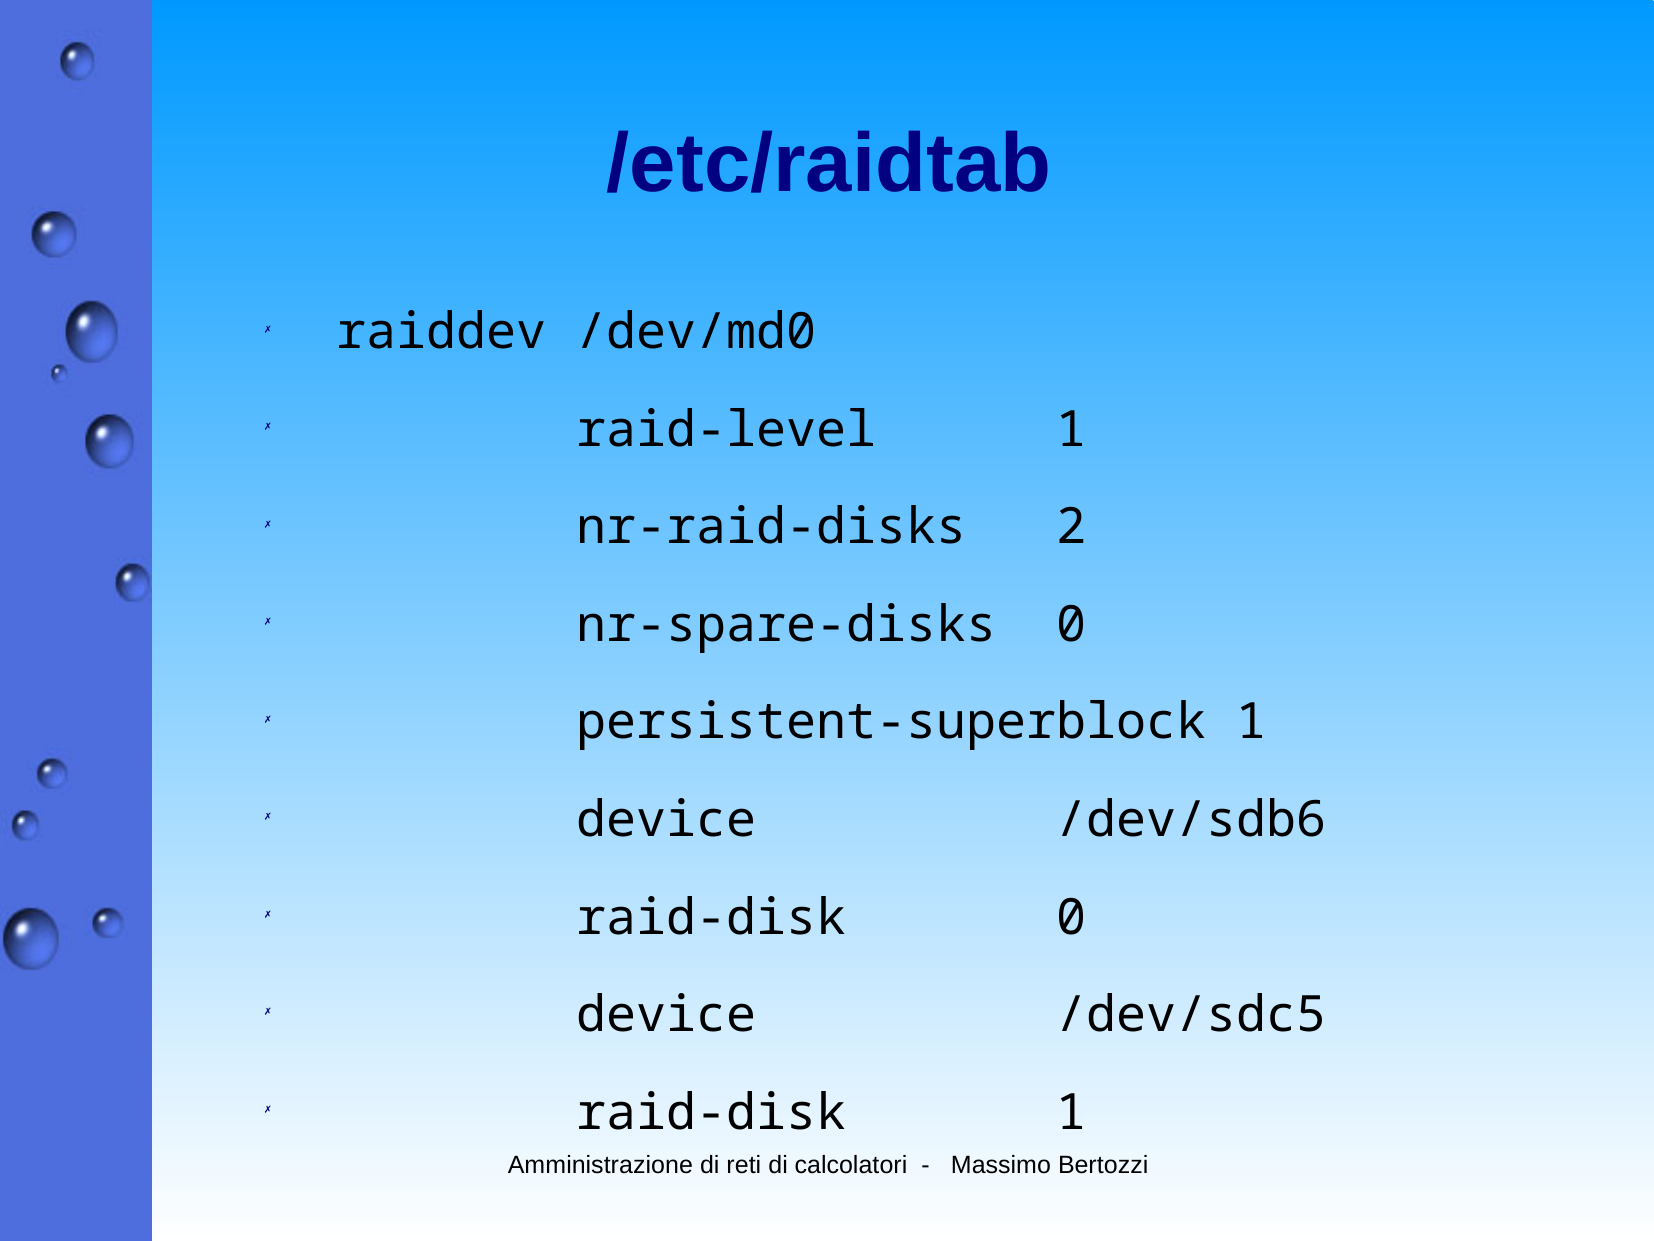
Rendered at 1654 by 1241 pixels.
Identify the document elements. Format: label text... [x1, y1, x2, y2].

picture [0, 0, 152, 1241]
list raiddev /dev/md0 raid-level 1 nr-raid-disks 2 nr-spare-disks 0 persistent-superblock 1 device /dev/sdb6 raid-disk 0 device /dev/sdc5 raid-disk 1 [241, 295, 1654, 1050]
title /etc/raidtab [123, 58, 1536, 266]
